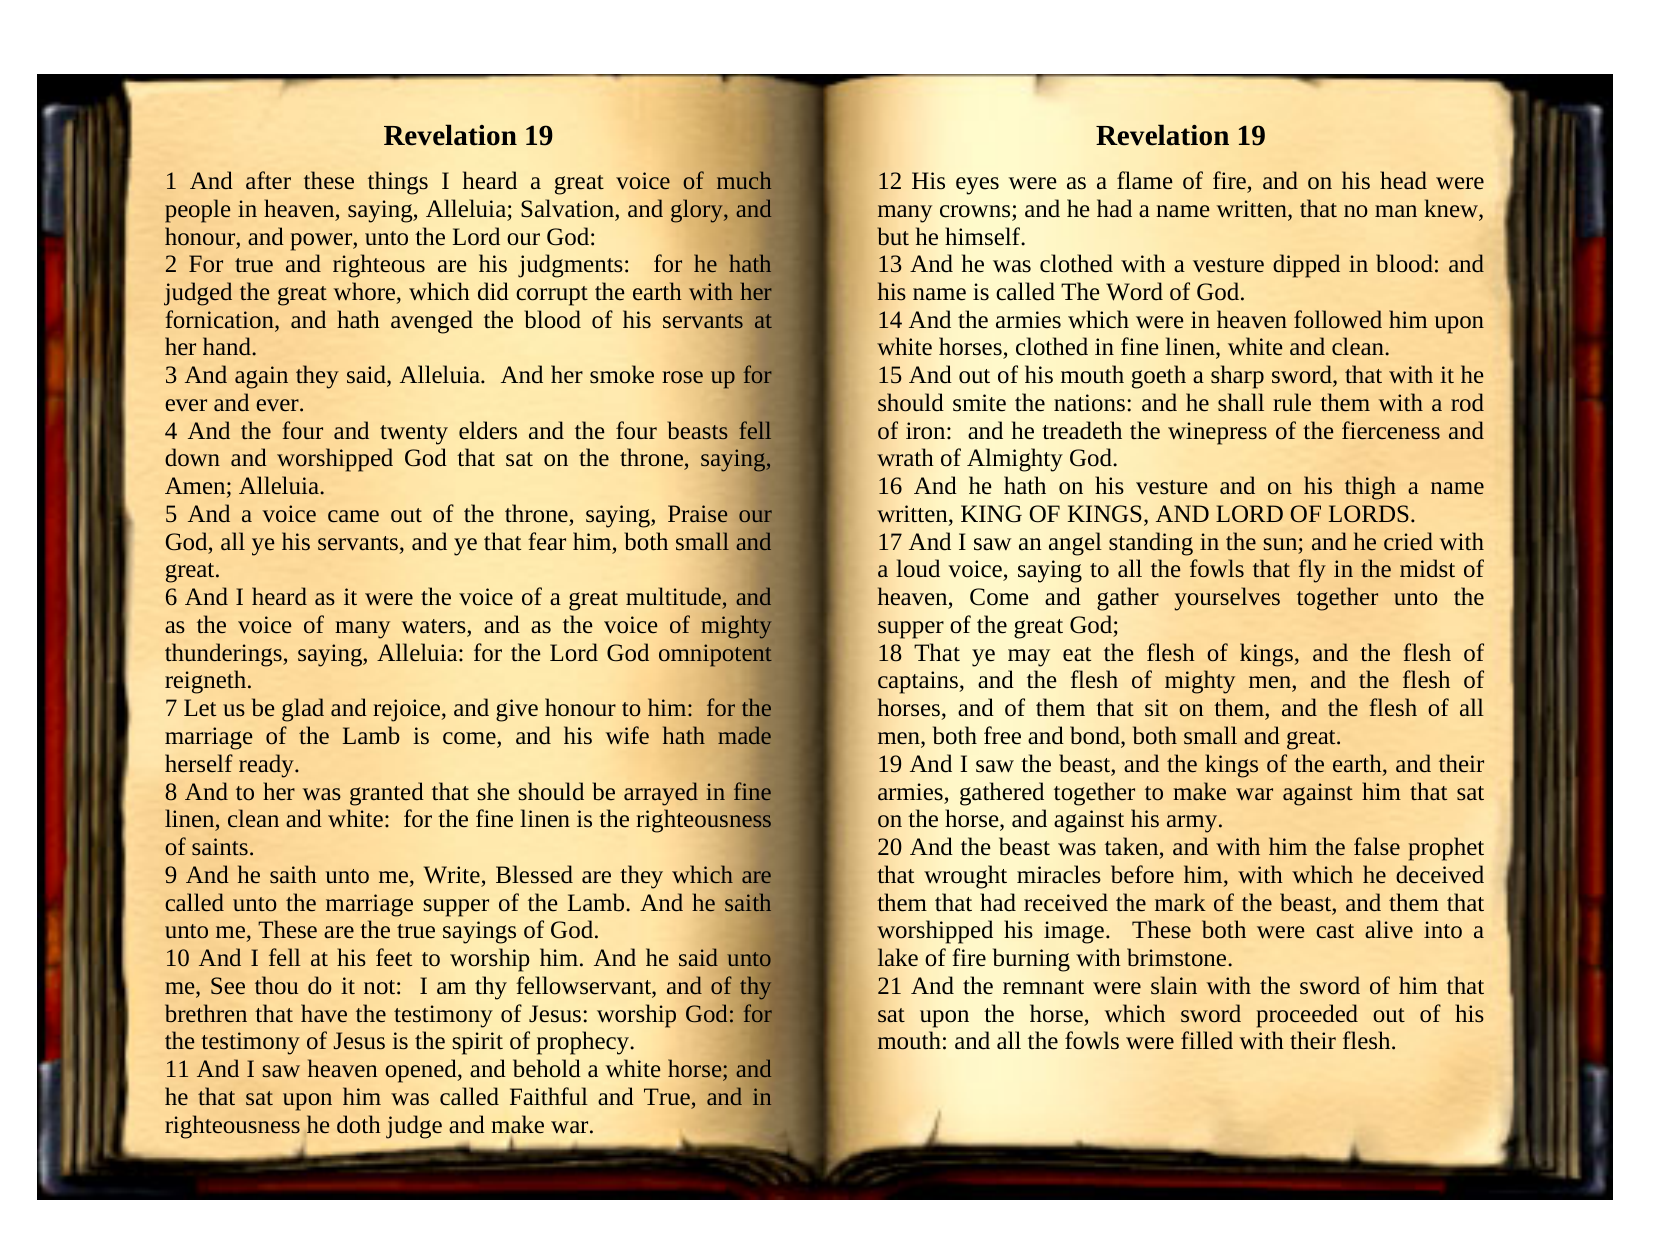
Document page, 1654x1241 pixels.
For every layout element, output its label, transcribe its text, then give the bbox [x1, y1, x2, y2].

text_box Revelation 19 12 His eyes were as a flame of fire, and on his head were many crowns; and he had a name written, that no man knew, but he himself. 13 And he was clothed with a vesture dipped in blood: and his name is called The Word of God. 14 And the armies which were in heaven followed him upon white horses, clothed in fine linen, white and clean. 15 And out of his mouth goeth a sharp sword, that with it he should smite the nations: and he shall rule them with a rod of iron: and he treadeth the winepress of the fierceness and wrath of Almighty God. 16 And he hath on his vesture and on his thigh a name written, KING OF KINGS, AND LORD OF LORDS. 17 And I saw an angel standing in the sun; and he cried with a loud voice, saying to all the fowls that fly in the midst of heaven, Come and gather yourselves together unto the supper of the great God; 18 That ye may eat the flesh of kings, and the flesh of captains, and the flesh of mighty men, and the flesh of horses, and of them that sit on them, and the flesh of all men, both free and bond, both small and great. 19 And I saw the beast, and the kings of the earth, and their armies, gathered together to make war against him that sat on the horse, and against his army. 20 And the beast was taken, and with him the false prophet that wrought miracles before him, with which he deceived them that had received the mark of the beast, and them that worshipped his image. These both were cast alive into a lake of fire burning with brimstone. 21 And the remnant were slain with the sword of him that sat upon the horse, which sword proceeded out of his mouth: and all the fowls were filled with their flesh. [862, 112, 1501, 1063]
text_box Revelation 19 1 And after these things I heard a great voice of much people in heaven, saying, Alleluia; Salvation, and glory, and honour, and power, unto the Lord our God: 2 For true and righteous are his judgments: for he hath judged the great whore, which did corrupt the earth with her fornication, and hath avenged the blood of his servants at her hand. 3 And again they said, Alleluia. And her smoke rose up for ever and ever. 4 And the four and twenty elders and the four beasts fell down and worshipped God that sat on the throne, saying, Amen; Alleluia. 5 And a voice came out of the throne, saying, Praise our God, all ye his servants, and ye that fear him, both small and great. 6 And I heard as it were the voice of a great multitude, and as the voice of many waters, and as the voice of mighty thunderings, saying, Alleluia: for the Lord God omnipotent reigneth. 7 Let us be glad and rejoice, and give honour to him: for the marriage of the Lamb is come, and his wife hath made herself ready. 8 And to her was granted that she should be arrayed in fine linen, clean and white: for the fine linen is the righteousness of saints. 9 And he saith unto me, Write, Blessed are they which are called unto the marriage supper of the Lamb. And he saith unto me, These are the true sayings of God. 10 And I fell at his feet to worship him. And he said unto me, See thou do it not: I am thy fellowservant, and of thy brethren that have the testimony of Jesus: worship God: for the testimony of Jesus is the spirit of prophecy. 11 And I saw heaven opened, and behold a white horse; and he that sat upon him was called Faithful and True, and in righteousness he doth judge and make war. [150, 112, 788, 1147]
picture [37, 74, 1613, 1201]
